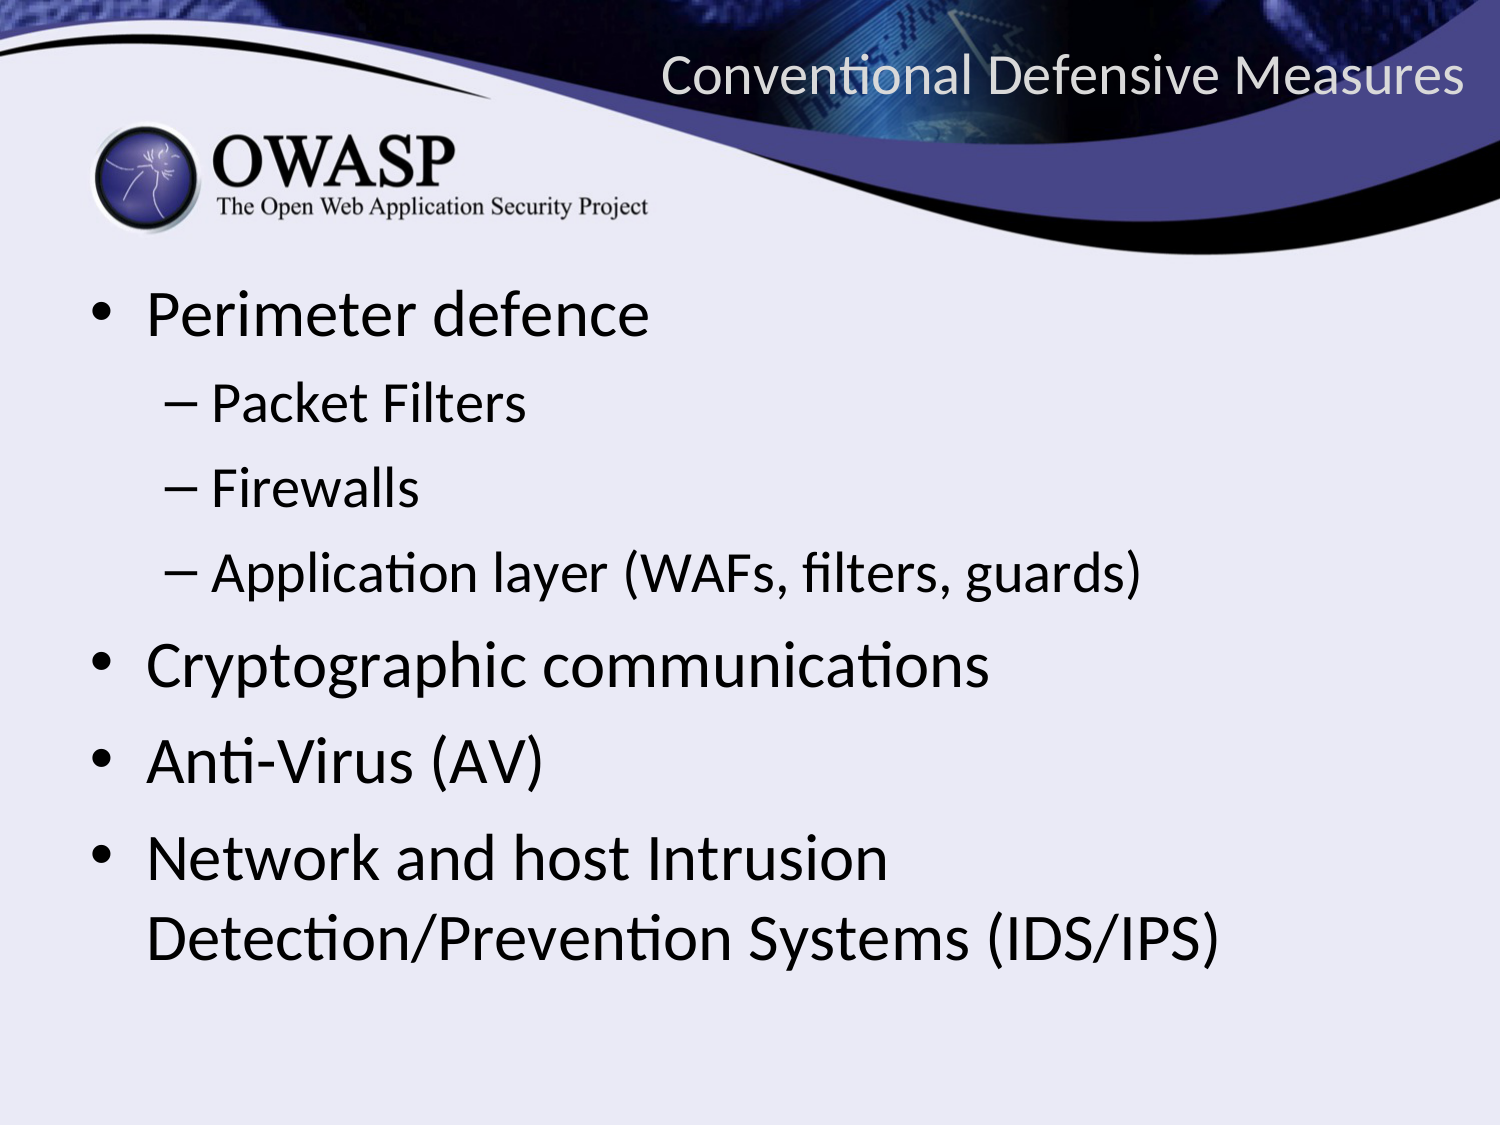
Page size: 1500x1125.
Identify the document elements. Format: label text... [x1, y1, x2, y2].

picture [0, 0, 1500, 1125]
list Perimeter defence Packet Filters Firewalls Application layer (WAFs, filters, guards) Cryptographic communications Anti-Virus (AV) Network and host Intrusion Detection/Prevention Systems (IDS/IPS) [75, 262, 1426, 1018]
title Conventional Defensive Measures [640, 0, 1487, 149]
